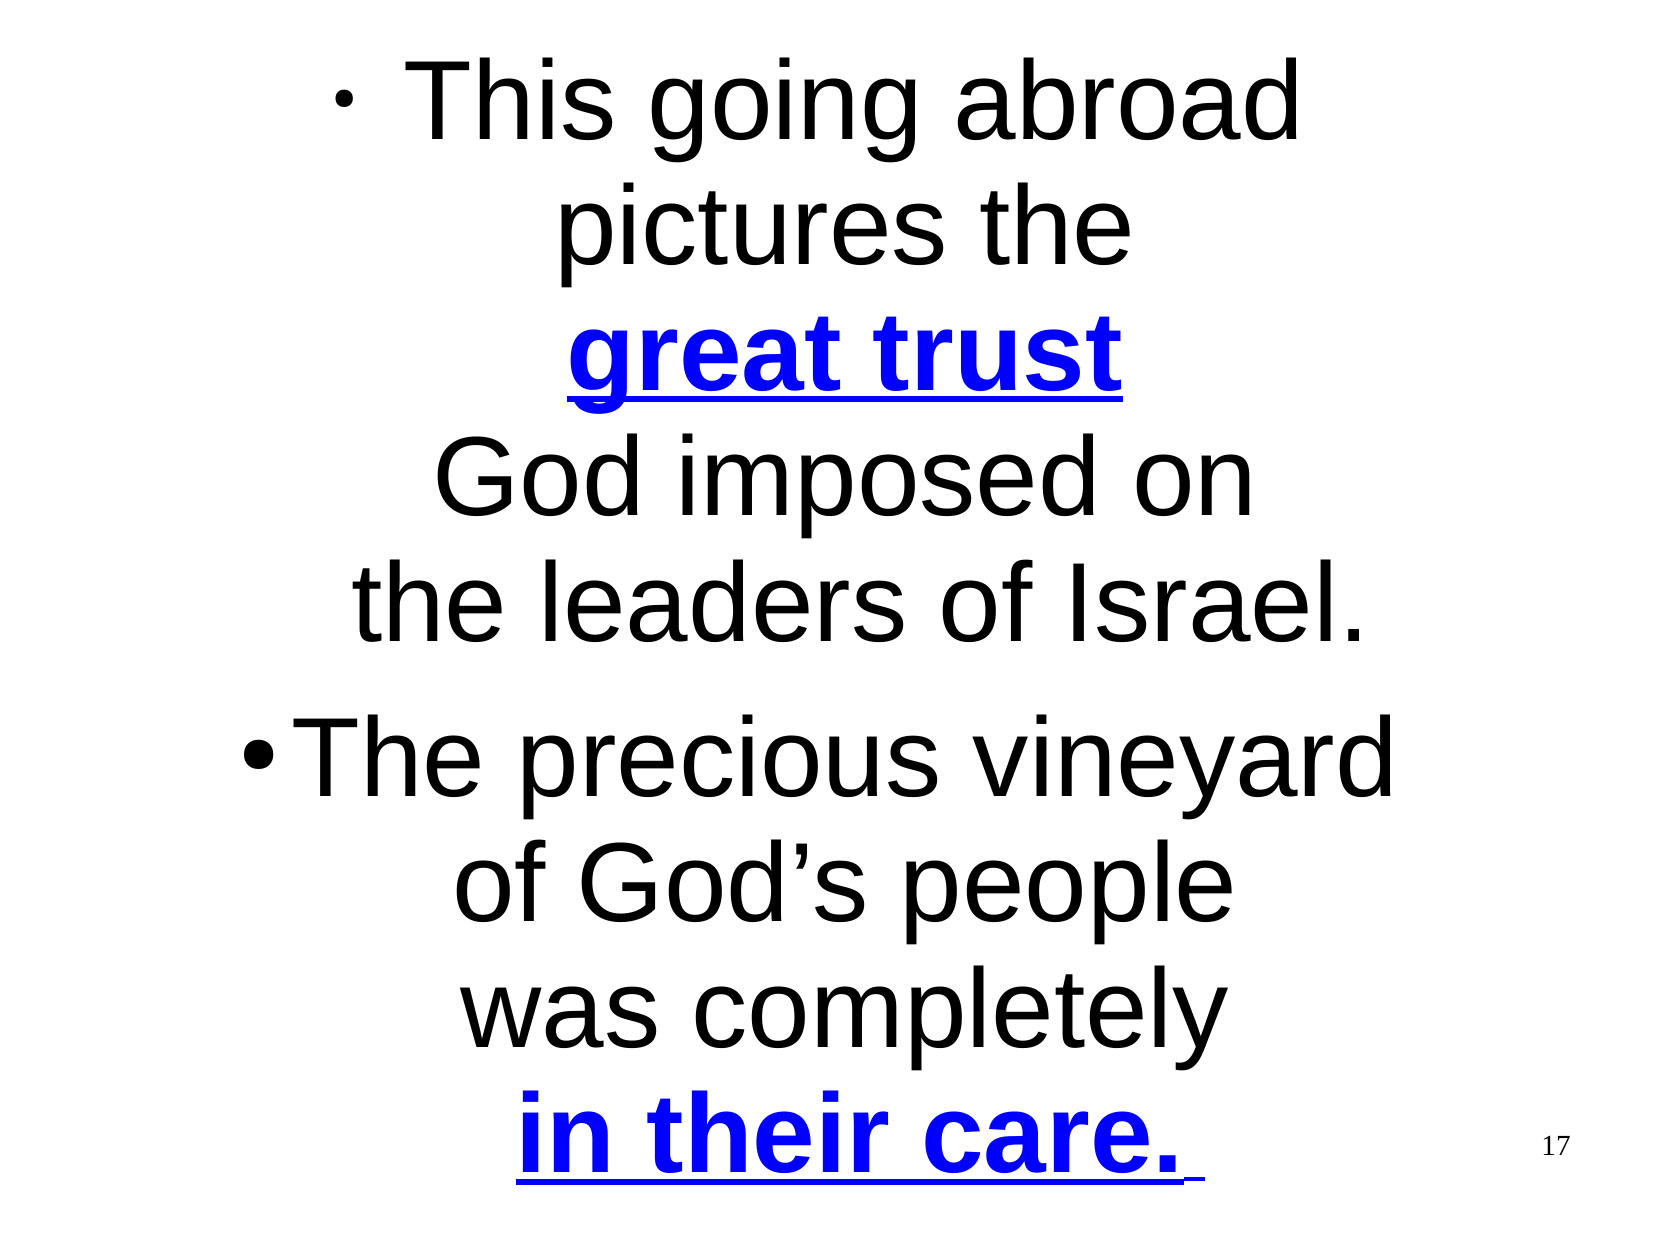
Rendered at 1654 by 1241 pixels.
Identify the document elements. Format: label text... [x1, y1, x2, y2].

list This going abroad pictures the great trust God imposed on the leaders of Israel. The precious vineyard of God’s people was completely in their care. [37, 37, 1613, 1201]
